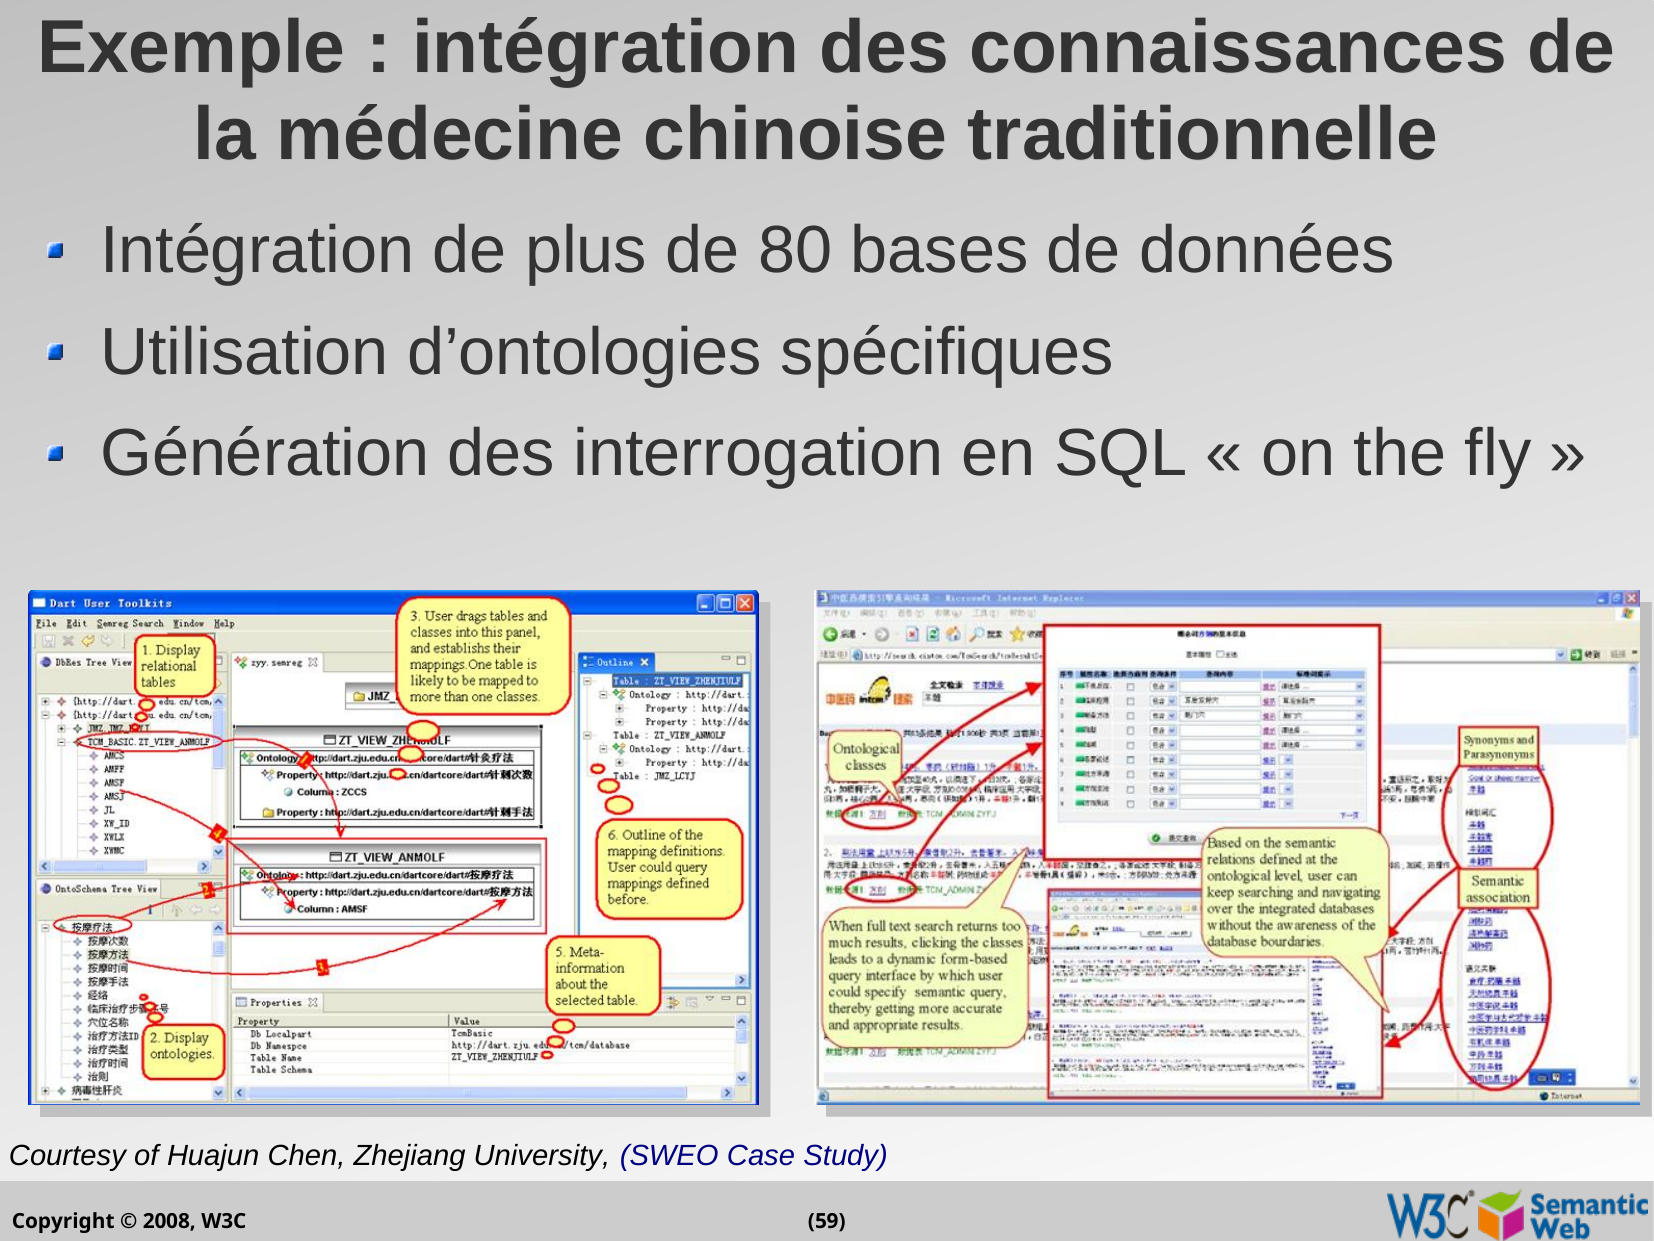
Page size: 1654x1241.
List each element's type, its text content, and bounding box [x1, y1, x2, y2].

picture [1387, 1187, 1648, 1241]
text_box Courtesy of Huajun Chen, Zhejiang University, (SWEO Case Study) [0, 1133, 904, 1182]
list Intégration de plus de 80 bases de données Utilisation d’ontologies spécifiques Génération des interrogation en SQL « on the fly » [29, 212, 1624, 1199]
picture [28, 590, 759, 1105]
picture [814, 590, 1640, 1105]
title Exemple : intégration des connaissances de la médecine chinoise traditionnelle [0, 2, 1654, 175]
